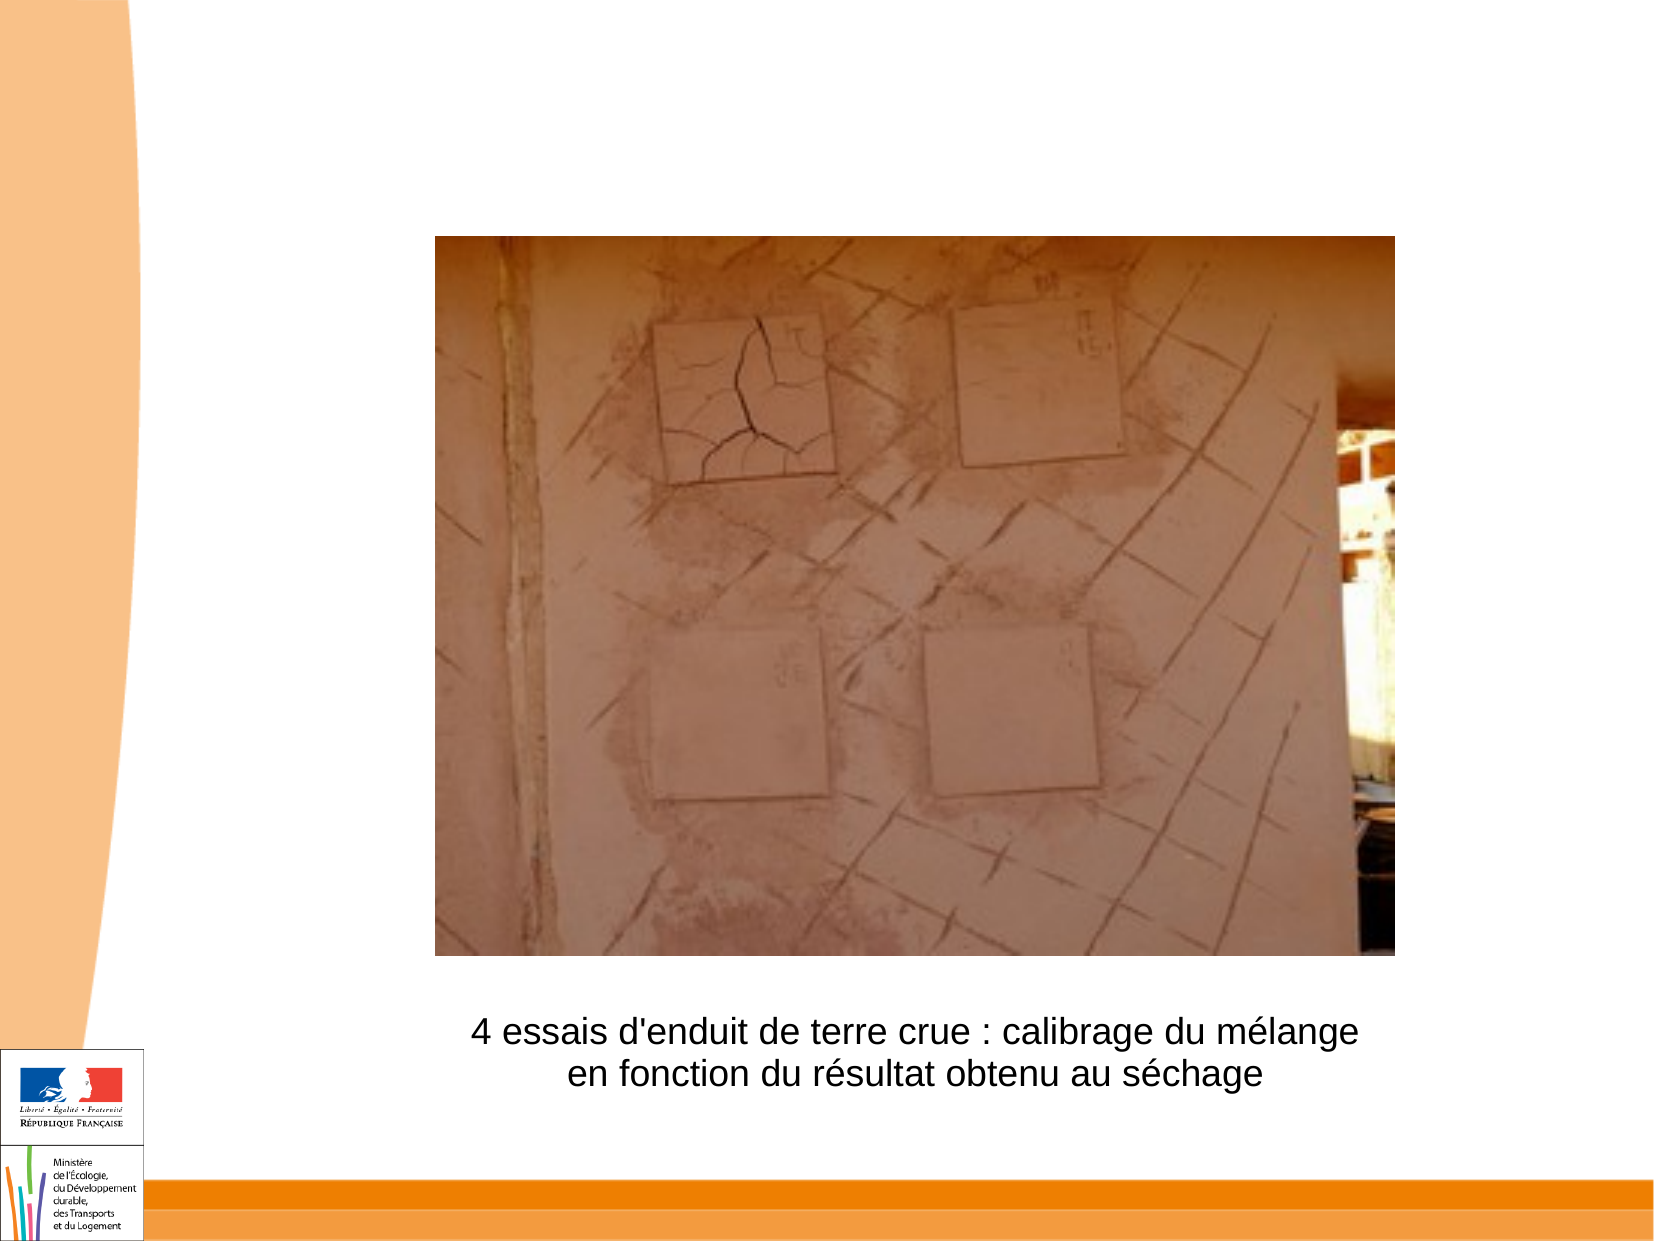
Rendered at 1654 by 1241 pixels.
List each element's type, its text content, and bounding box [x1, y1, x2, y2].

picture [0, 0, 1654, 1241]
text_box 4 essais d'enduit de terre crue : calibrage du mélange en fonction du résultat obtenu au séchage [442, 1003, 1388, 1123]
